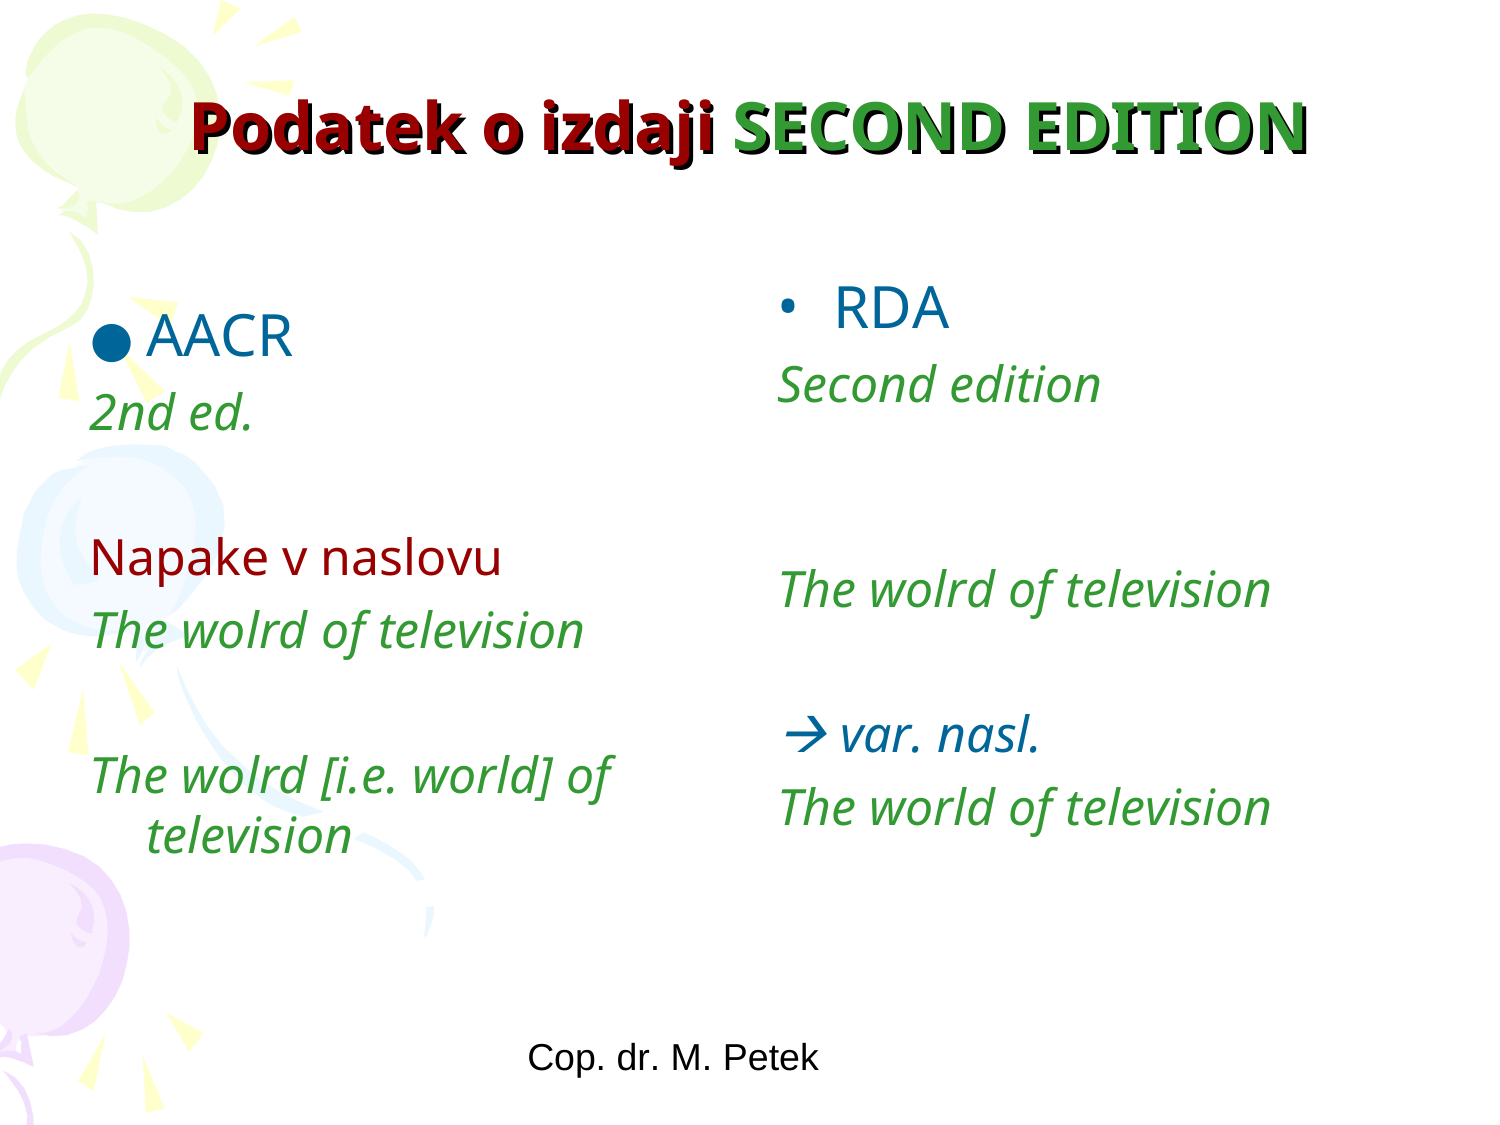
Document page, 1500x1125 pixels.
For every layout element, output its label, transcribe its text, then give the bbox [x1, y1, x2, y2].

title Podatek o izdaji SECOND EDITION [72, 16, 1426, 173]
list RDA Second edition The wolrd of television  var. nasl. The world of television [762, 262, 1426, 994]
list ● AACR 2nd ed. Napake v naslovu The wolrd of television The wolrd [i.e. world] of television [75, 290, 738, 994]
